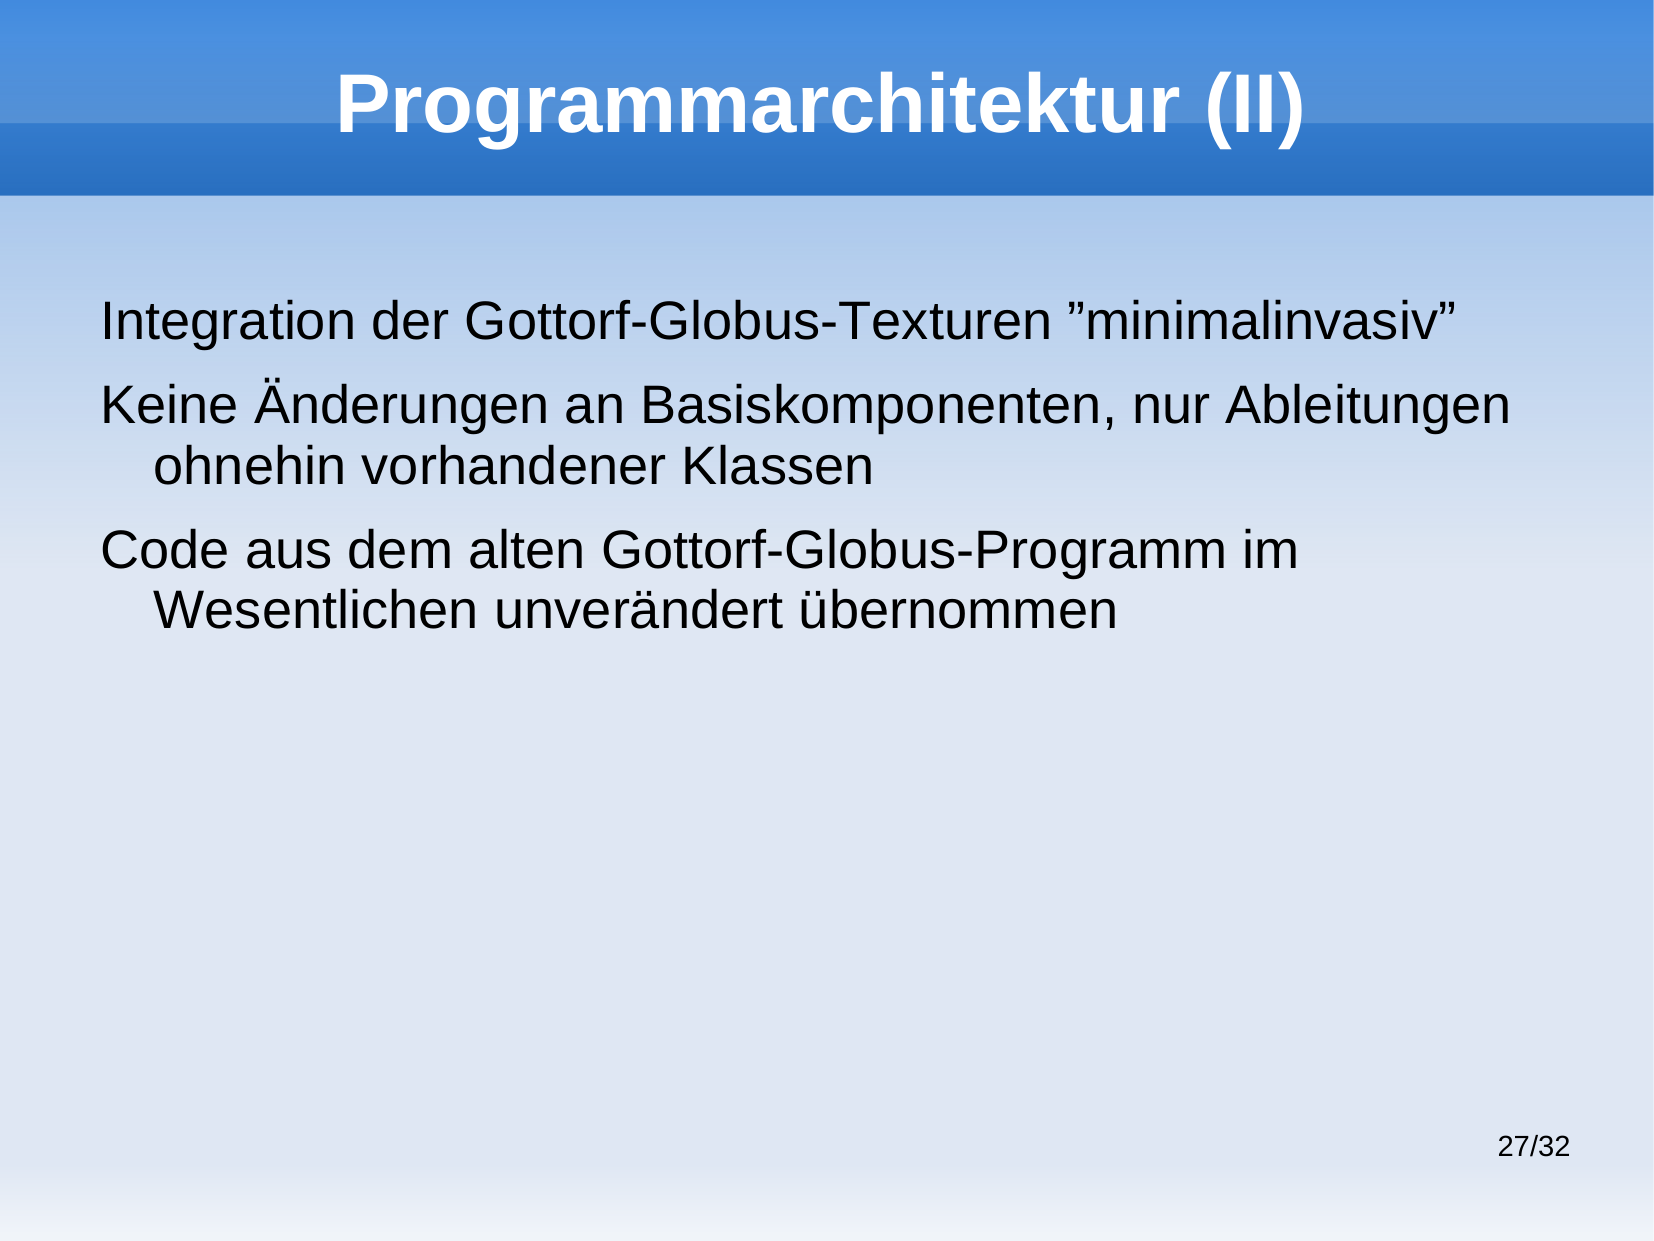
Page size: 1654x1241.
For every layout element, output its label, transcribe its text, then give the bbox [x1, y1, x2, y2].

title Programmarchitektur (II) [76, 7, 1565, 200]
picture [0, 0, 1654, 1241]
list Integration der Gottorf-Globus-Texturen ”minimalinvasiv” Keine Änderungen an Basiskomponenten, nur Ableitungen ohnehin vorhandener Klassen Code aus dem alten Gottorf-Globus-Programm im Wesentlichen unverändert übernommen [82, 290, 1571, 1094]
